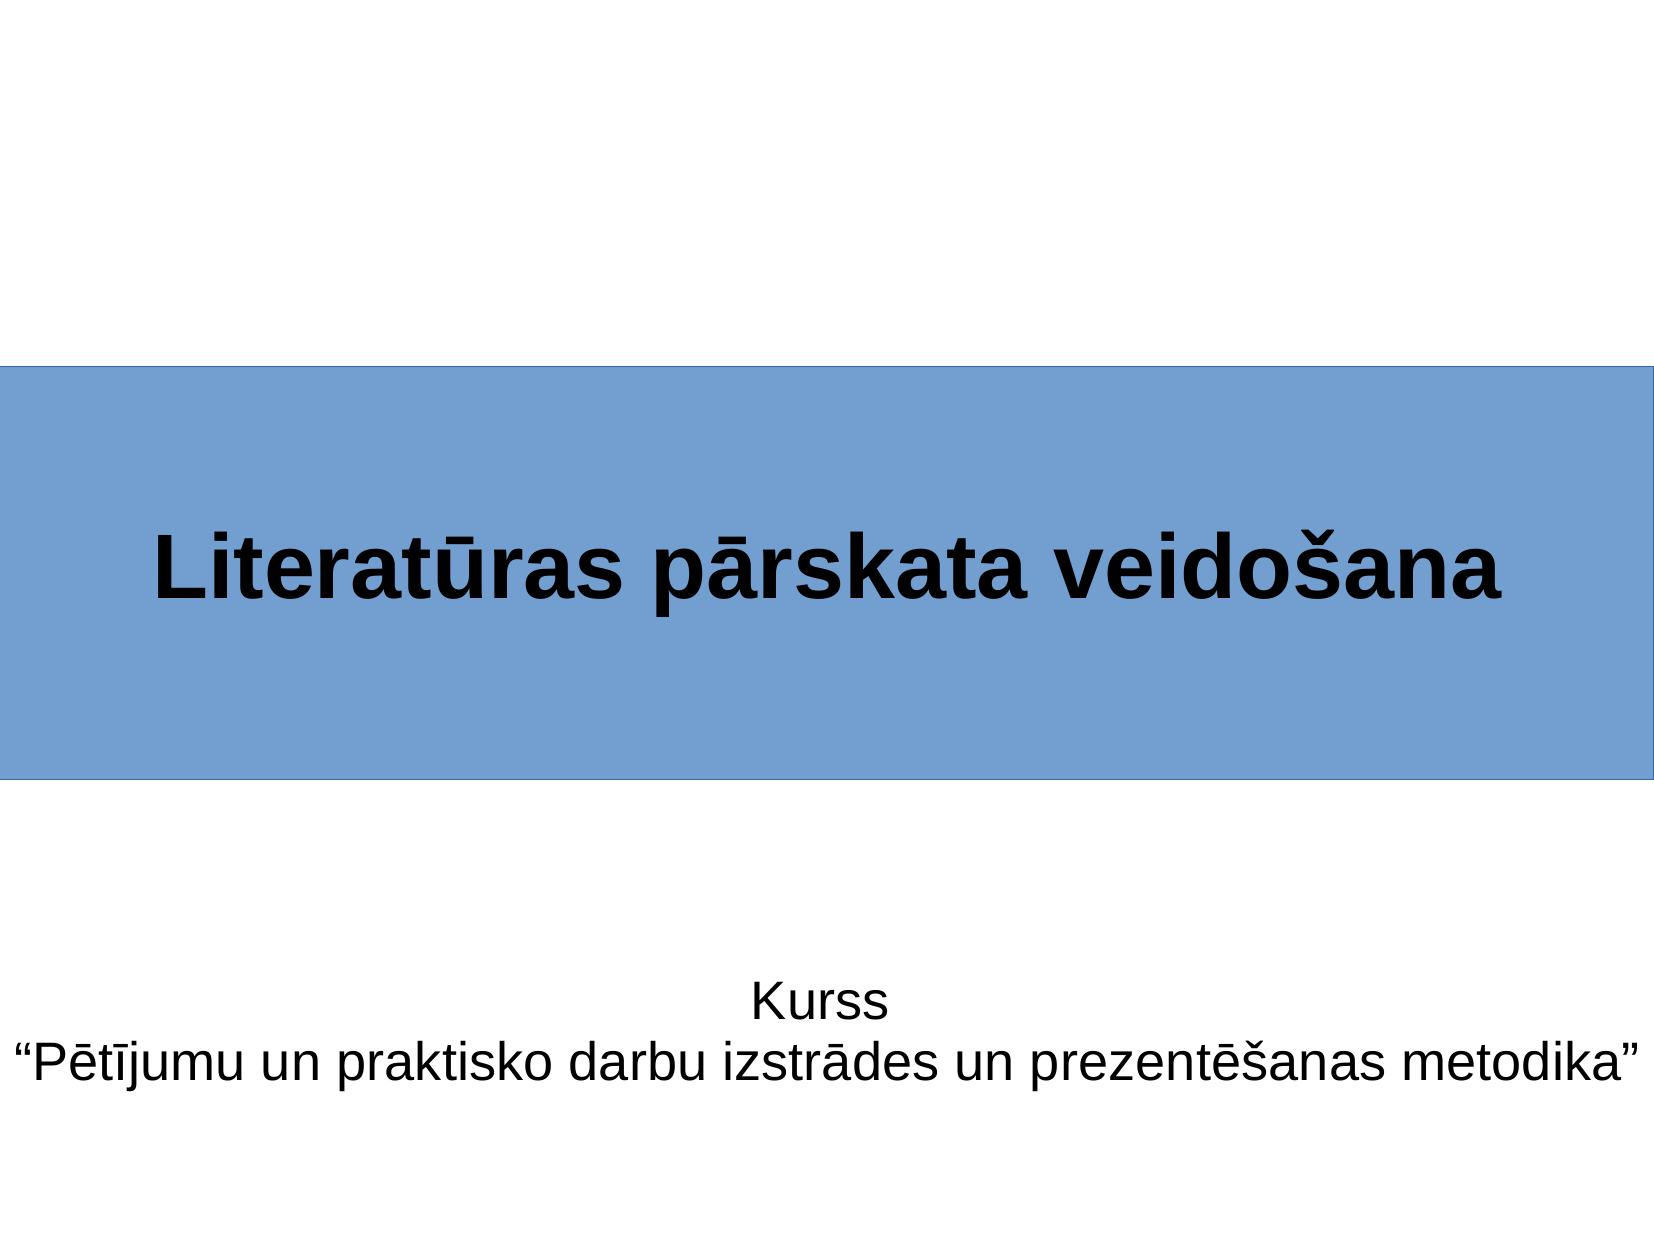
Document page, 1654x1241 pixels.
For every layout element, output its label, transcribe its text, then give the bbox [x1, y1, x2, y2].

text_box [0, 366, 1654, 780]
title Literatūras pārskata veidošana [70, 462, 1559, 670]
text_box Kurss “Pētījumu un praktisko darbu izstrādes un prezentēšanas metodika” [0, 928, 1654, 1134]
